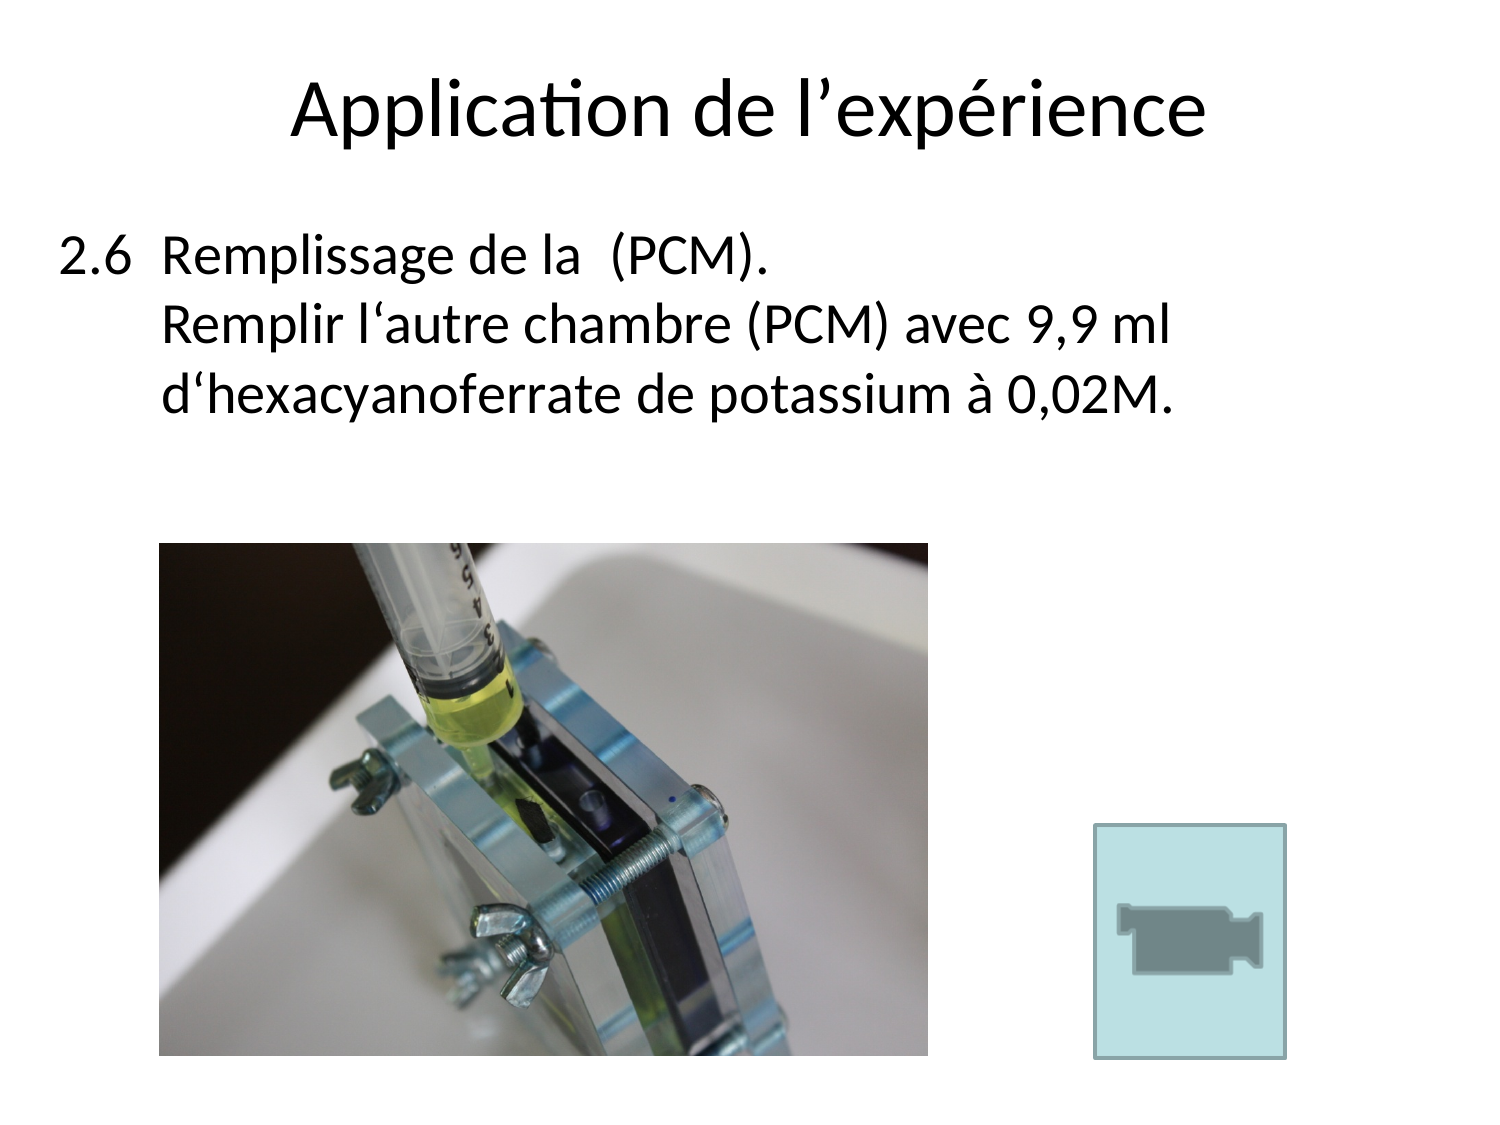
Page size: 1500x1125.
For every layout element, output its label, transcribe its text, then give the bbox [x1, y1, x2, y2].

text_box 2.6 Remplissage de la (PCM). Remplir l‘autre chambre (PCM) avec 9,9 ml d‘hexacyanoferrate de potassium à 0,02M. [44, 208, 1492, 434]
picture [159, 543, 928, 1056]
picture [1092, 822, 1288, 1061]
title Application de l’expérience [75, 45, 1426, 161]
